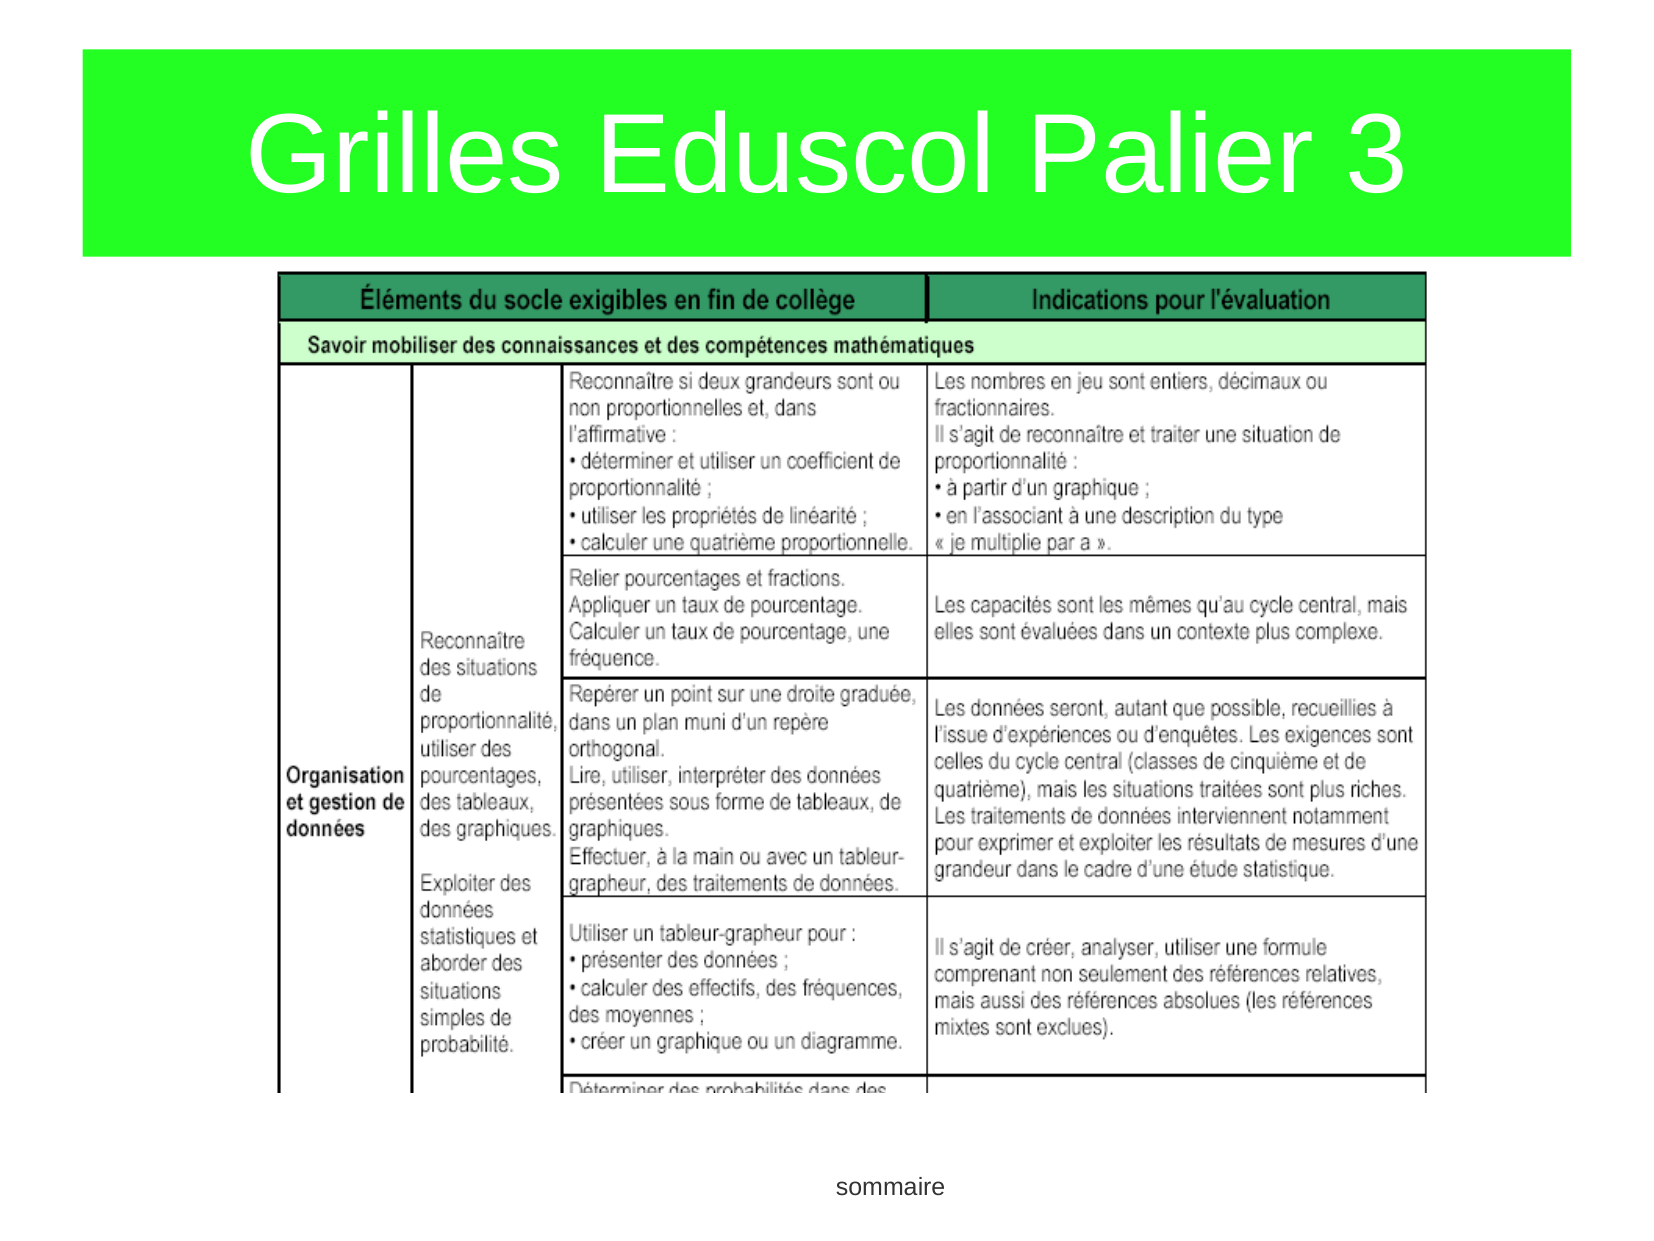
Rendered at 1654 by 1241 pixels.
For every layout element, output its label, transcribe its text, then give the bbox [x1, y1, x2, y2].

picture [265, 265, 1447, 1093]
title Grilles Eduscol Palier 3 [82, 49, 1571, 257]
text_box sommaire [739, 1165, 1042, 1209]
